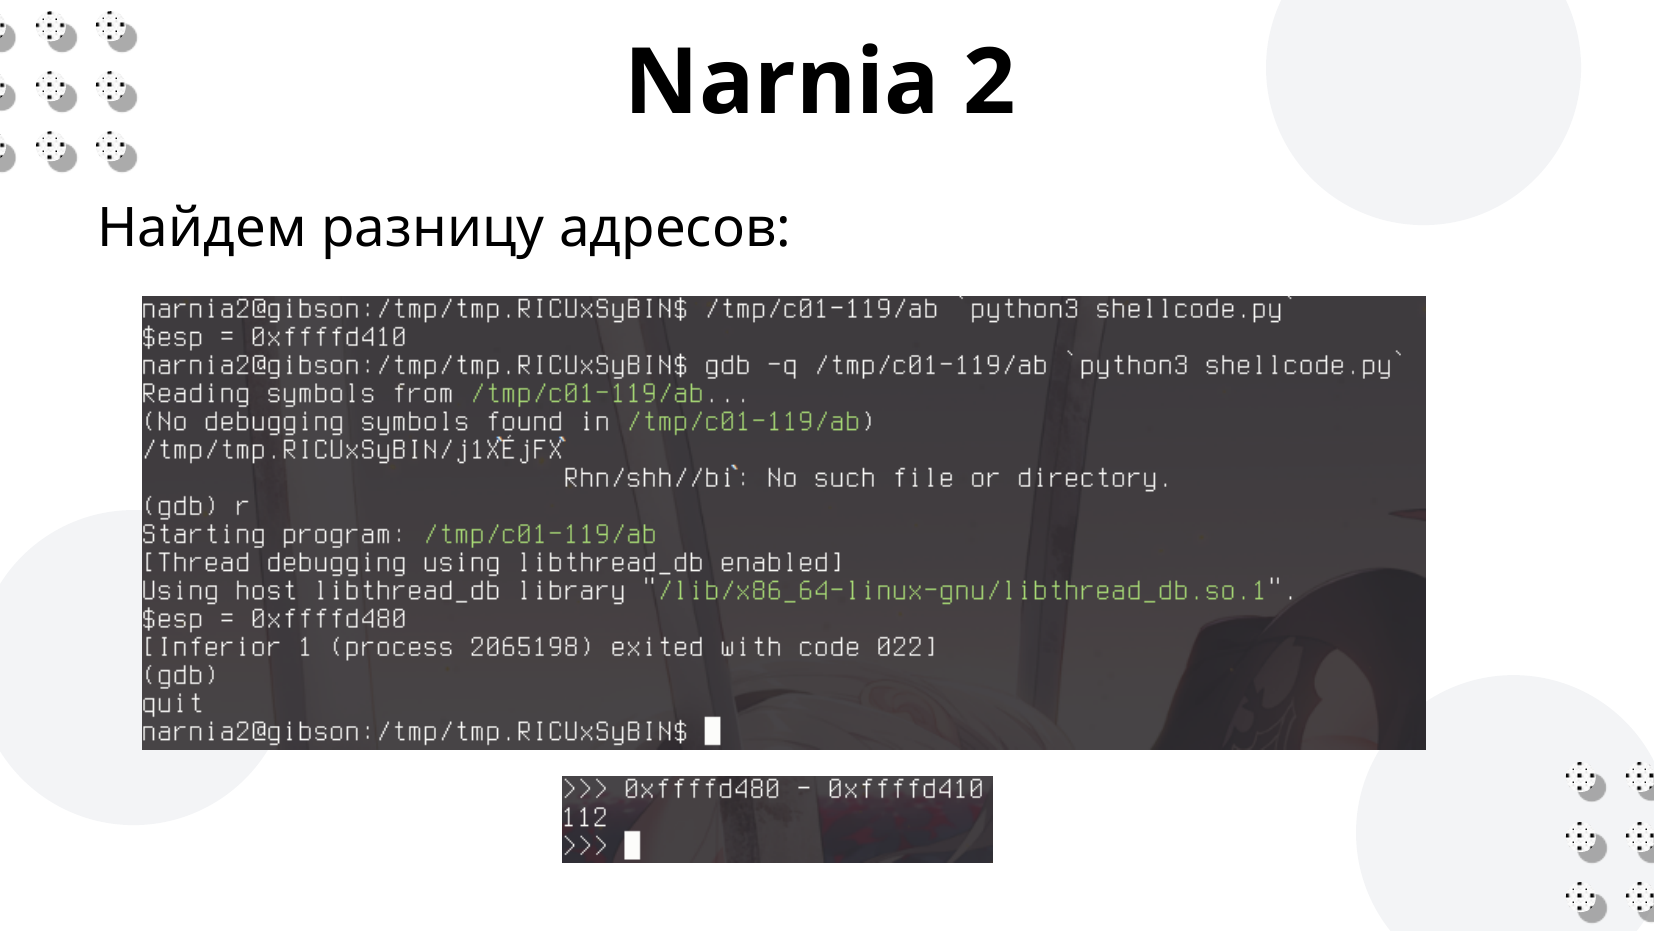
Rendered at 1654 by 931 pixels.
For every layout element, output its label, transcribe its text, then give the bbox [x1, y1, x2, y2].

picture [1625, 881, 1654, 912]
picture [0, 134, 7, 159]
picture [1625, 761, 1654, 792]
picture [35, 71, 66, 102]
picture [1625, 821, 1654, 853]
picture [1565, 882, 1596, 913]
picture [562, 776, 993, 863]
picture [1565, 761, 1596, 793]
picture [1565, 821, 1596, 853]
picture [142, 296, 1426, 751]
picture [35, 131, 67, 162]
picture [0, 14, 6, 39]
picture [99, 156, 123, 162]
picture [0, 74, 6, 99]
picture [35, 11, 66, 42]
title Narnia 2 [76, 0, 1565, 156]
list Найдем разницу адресов: [39, 187, 1565, 263]
